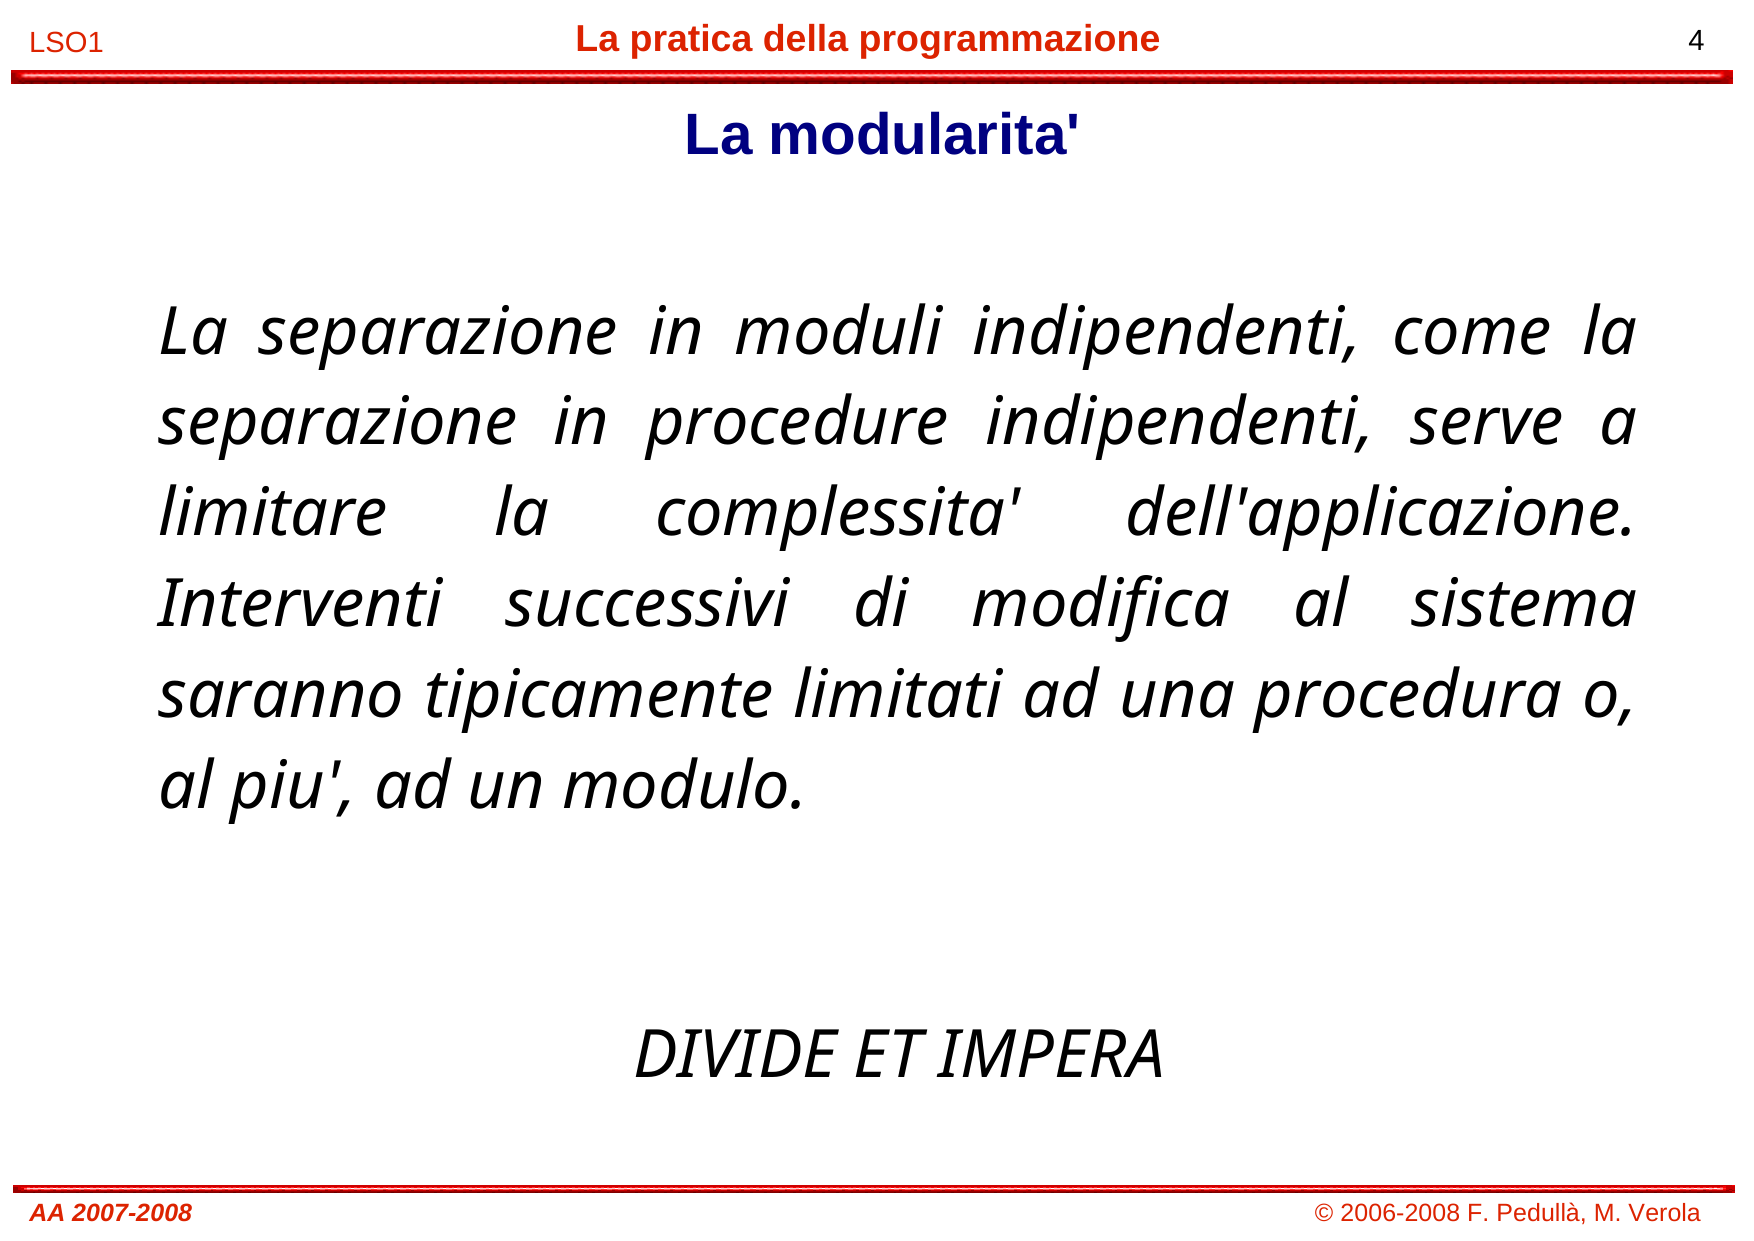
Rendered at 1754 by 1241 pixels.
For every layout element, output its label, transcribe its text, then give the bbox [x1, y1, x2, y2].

text_box La modularita' [252, 98, 1513, 187]
picture [13, 1185, 1735, 1193]
picture [11, 70, 1733, 84]
list La separazione in moduli indipendenti, come la separazione in procedure indipendenti, serve a limitare la complessita' dell'applicazione. Interventi successivi di modifica al sistema saranno tipicamente limitati ad una procedura o, al piu', ad un modulo. DIVIDE ET IMPERA [95, 282, 1645, 1003]
